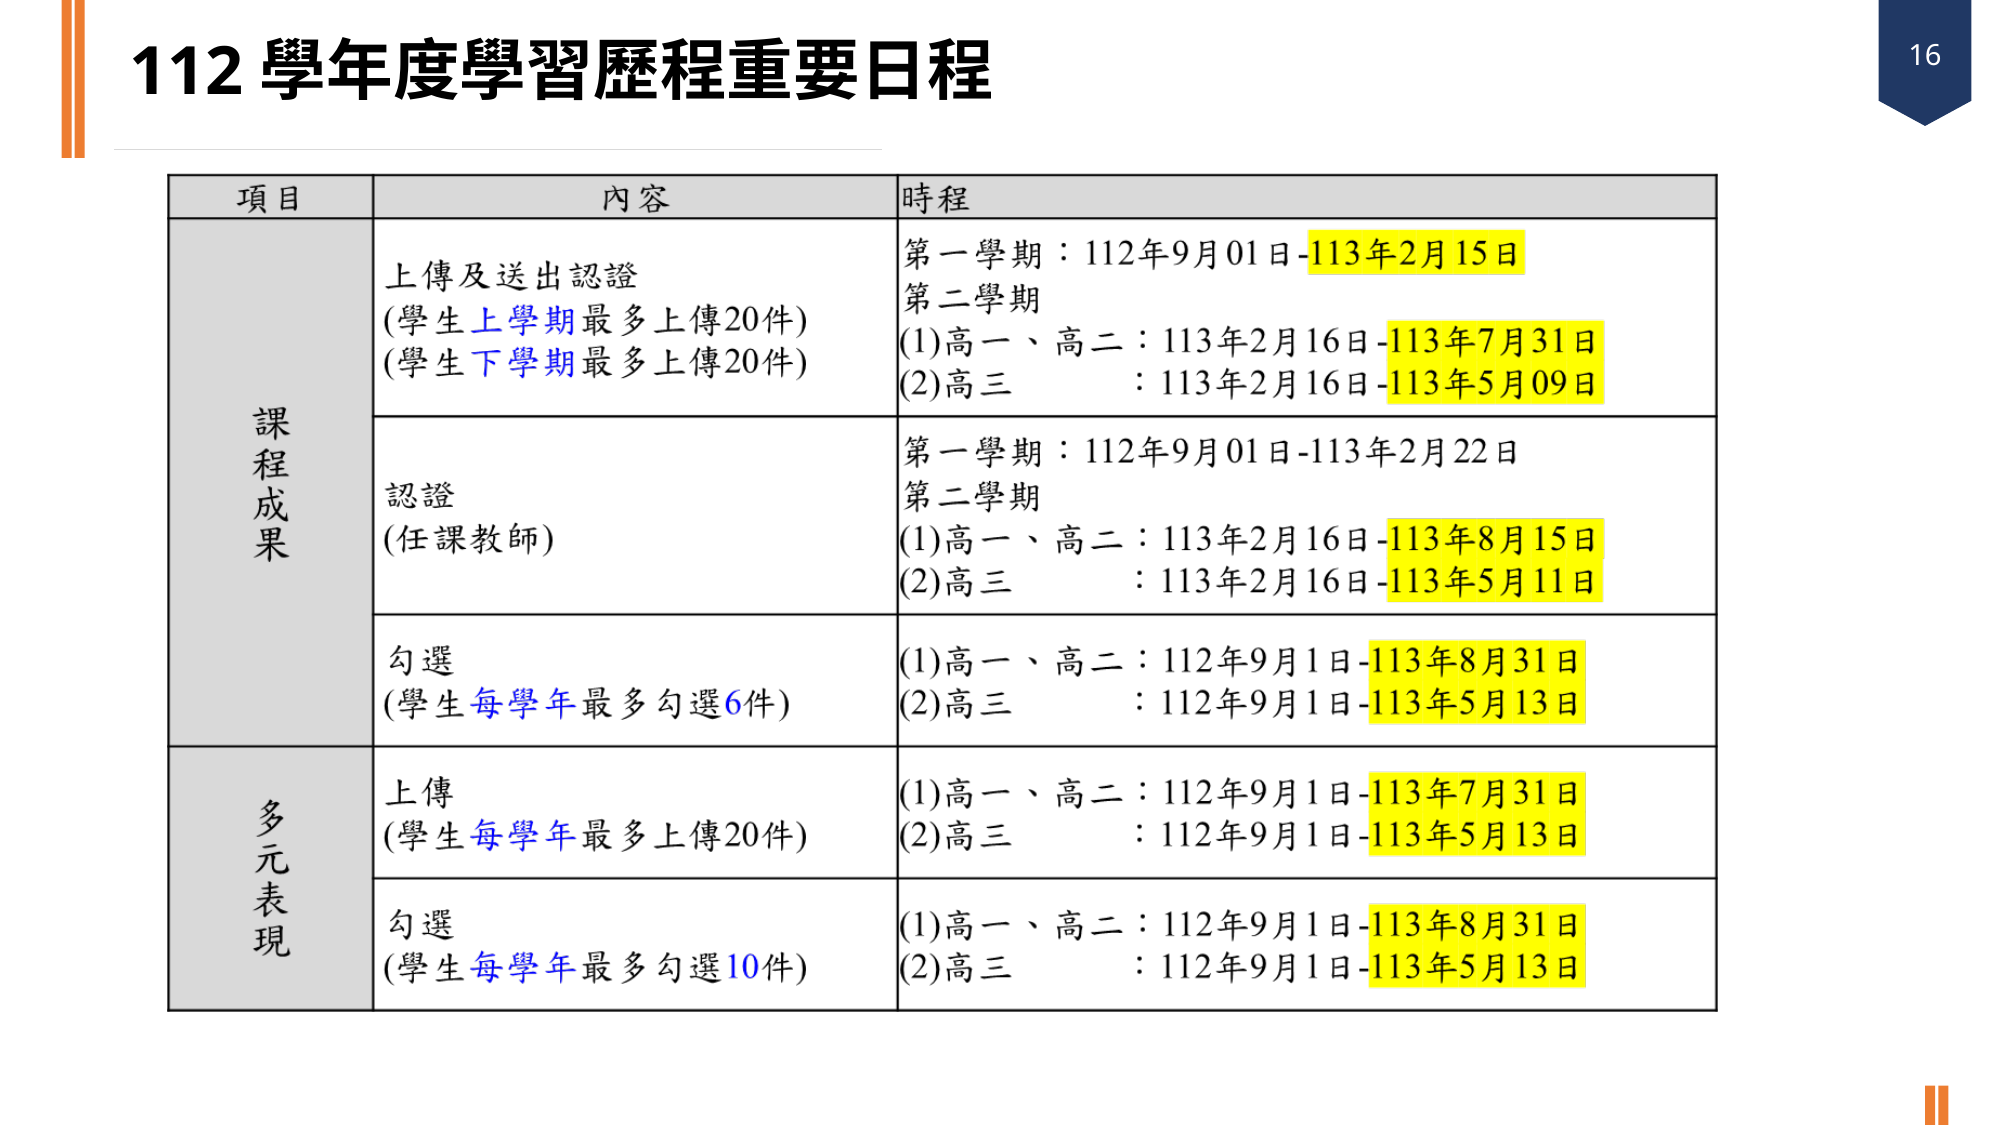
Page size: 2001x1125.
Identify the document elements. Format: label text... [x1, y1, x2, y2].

list 112學年度學習歷程重要日程 [114, 29, 1415, 118]
picture [167, 163, 1719, 1013]
